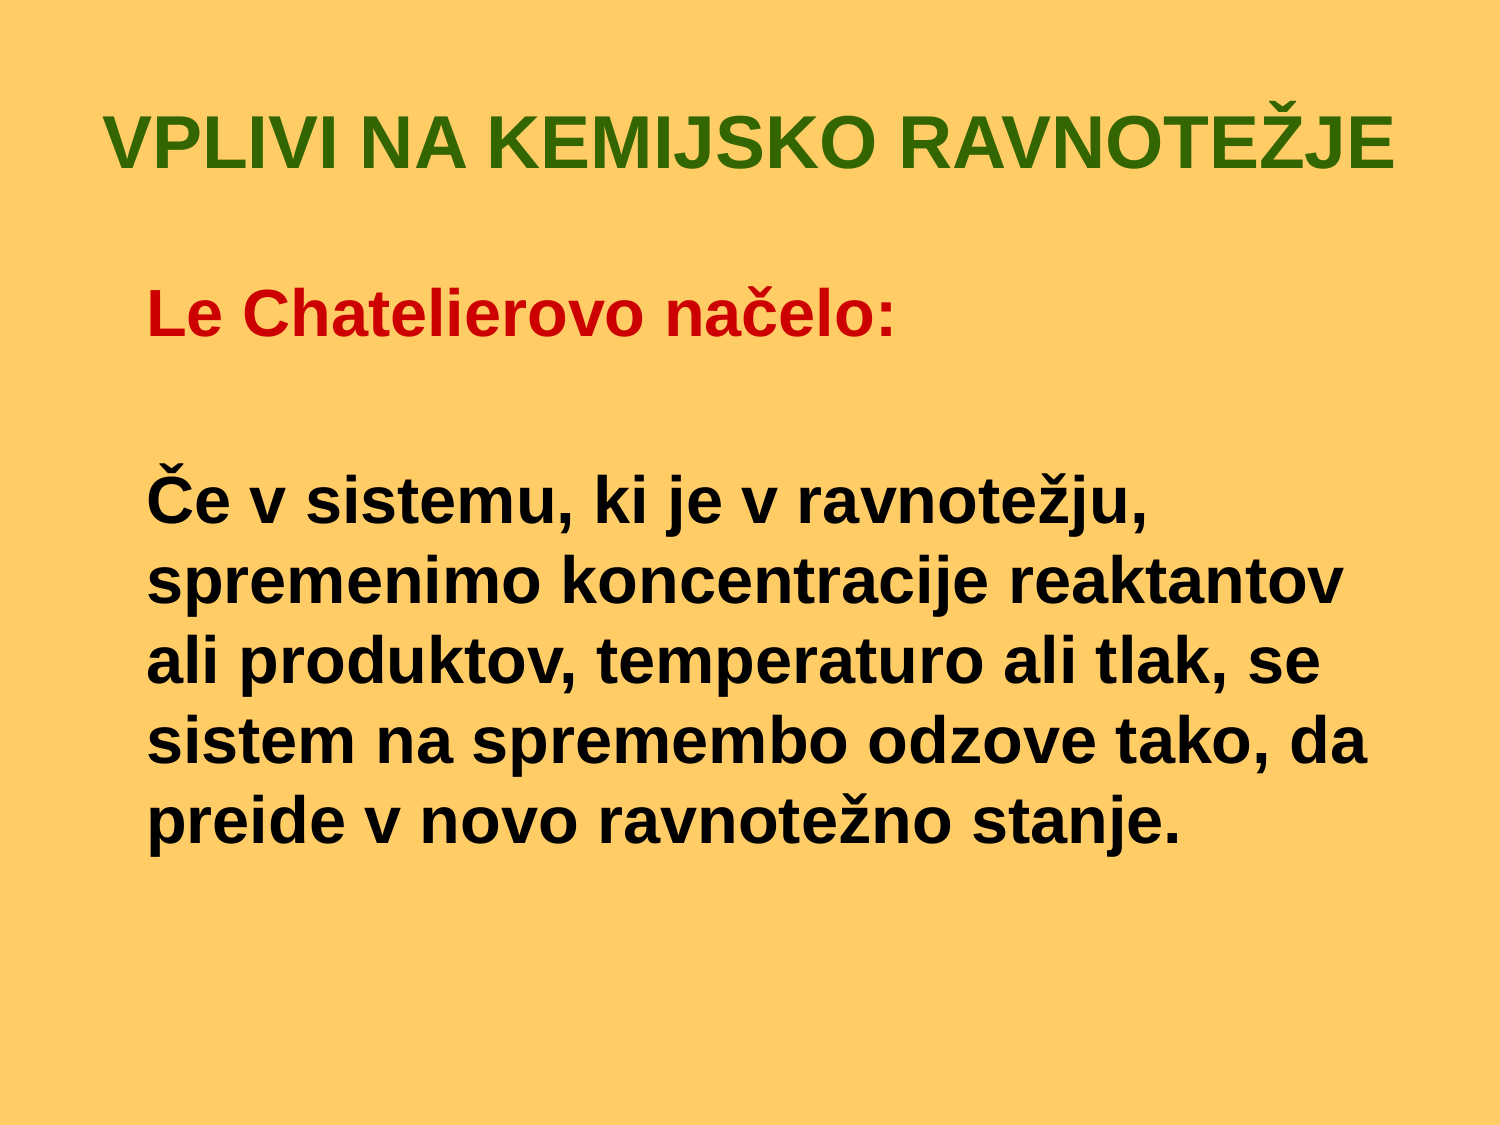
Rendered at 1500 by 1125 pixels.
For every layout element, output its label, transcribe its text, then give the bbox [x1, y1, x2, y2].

list Le Chatelierovo načelo: Če v sistemu, ki je v ravnotežju, spremenimo koncentracije reaktantov ali produktov, temperaturo ali tlak, se sistem na spremembo odzove tako, da preide v novo ravnotežno stanje. [75, 262, 1425, 1005]
title VPLIVI NA KEMIJSKO RAVNOTEŽJE [75, 45, 1425, 233]
